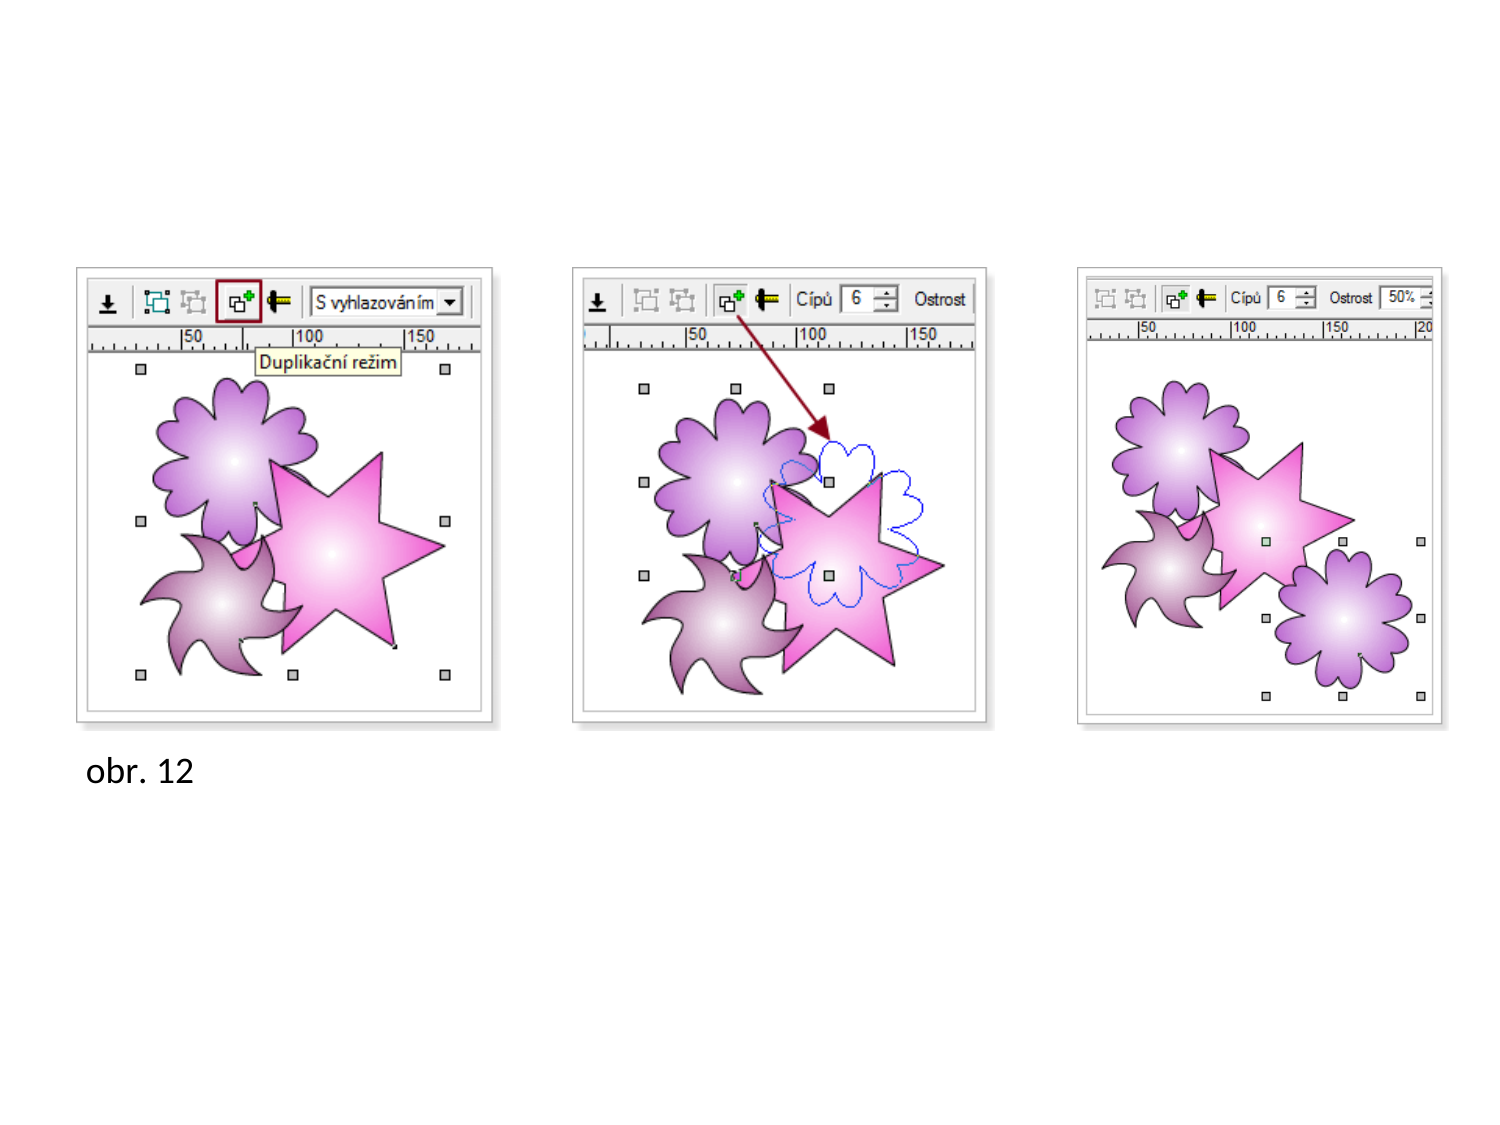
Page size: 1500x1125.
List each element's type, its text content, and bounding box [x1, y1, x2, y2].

picture [572, 267, 995, 731]
picture [76, 267, 501, 731]
text_box obr. 12 [71, 738, 485, 799]
picture [1077, 267, 1449, 731]
